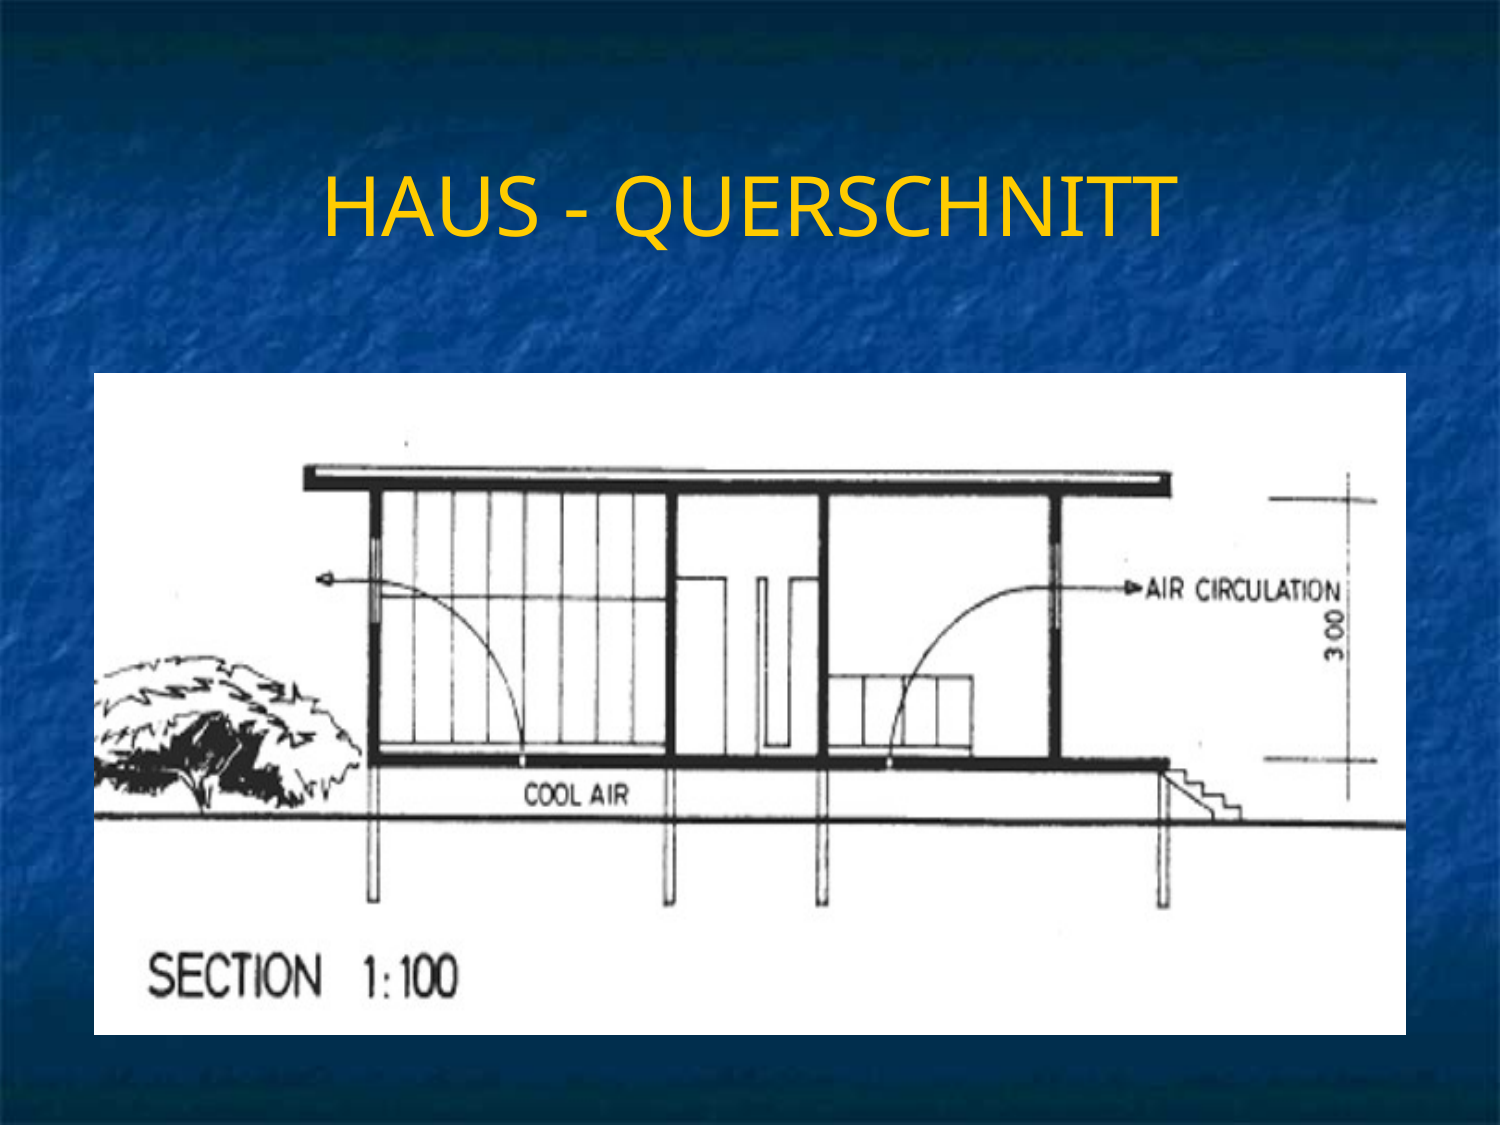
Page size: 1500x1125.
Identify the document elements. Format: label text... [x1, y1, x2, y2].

picture [0, 0, 1500, 1125]
text_box HAUS - QUERSCHNITT [305, 145, 1195, 262]
